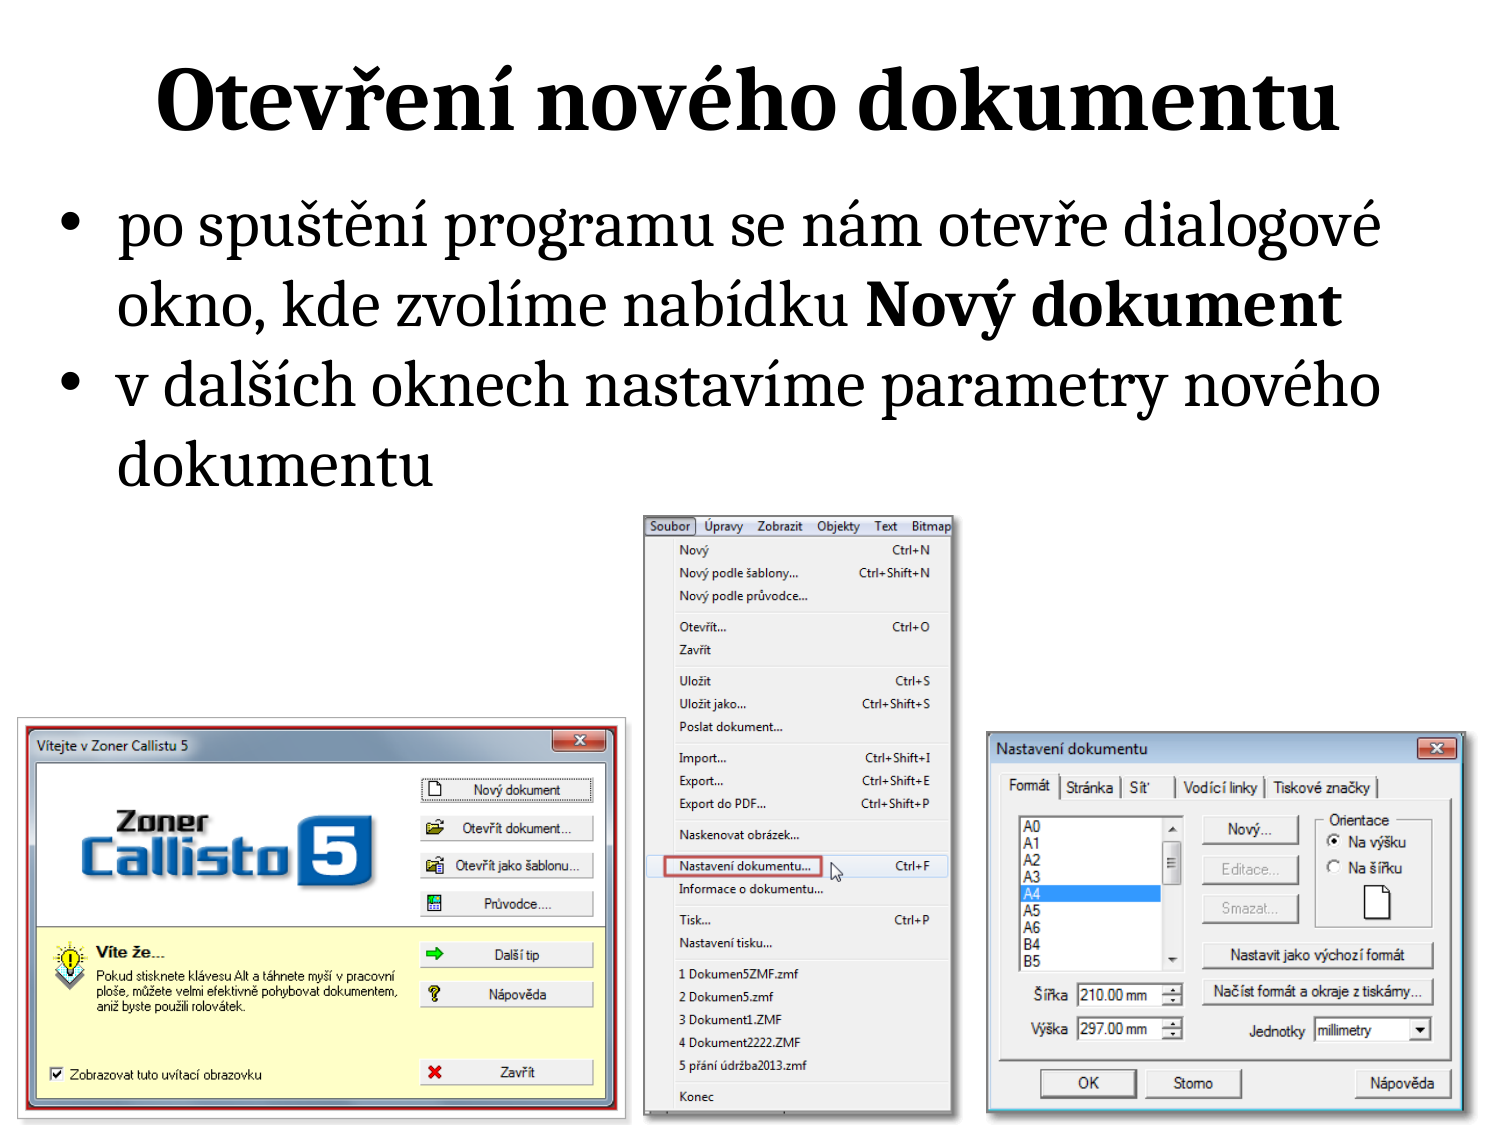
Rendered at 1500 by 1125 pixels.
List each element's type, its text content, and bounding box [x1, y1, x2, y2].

text_box po spuštění programu se nám otevře dialogové okno, kde zvolíme nabídku Nový dokument v dalších oknech nastavíme parametry nového dokumentu [0, 172, 1500, 508]
title Otevření nového dokumentu [0, 0, 1500, 172]
picture [643, 515, 963, 1125]
picture [986, 731, 1478, 1125]
picture [17, 717, 632, 1125]
